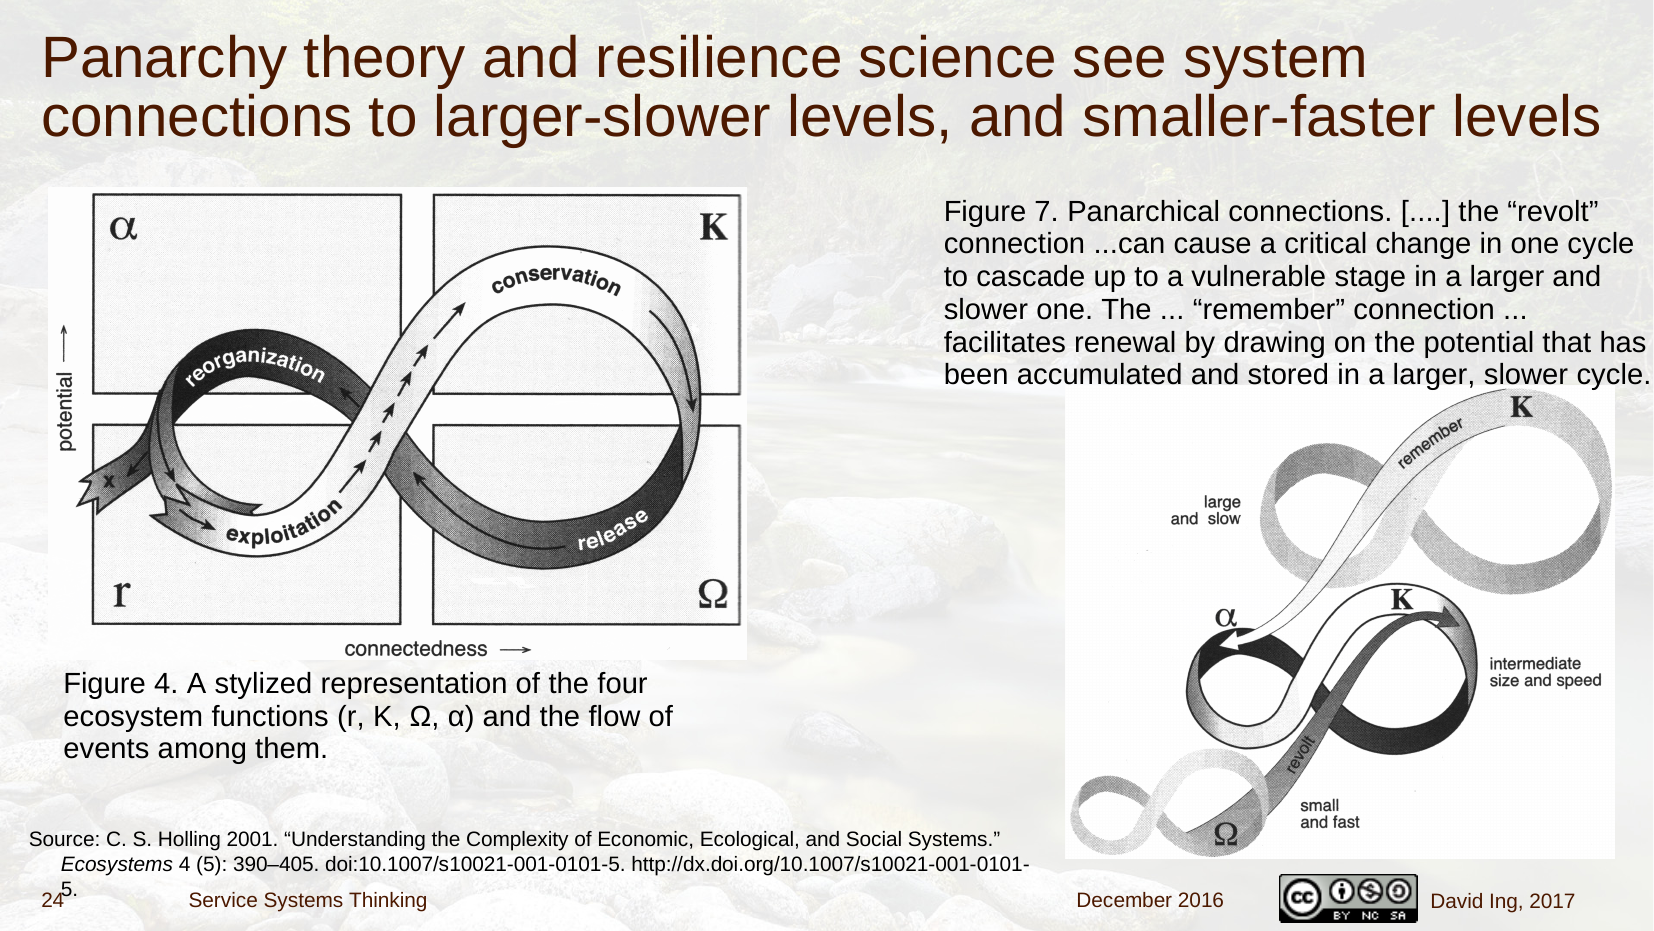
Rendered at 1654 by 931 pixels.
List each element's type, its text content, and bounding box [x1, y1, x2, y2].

text_box Source: C. S. Holling 2001. “Understanding the Complexity of Economic, Ecological, and Social Systems.” Ecosystems 4 (5): 390–405. doi:10.1007/s10021-001-0101-5. http://dx.doi.org/10.1007/s10021-001-0101-5. - [14, 817, 1058, 885]
text_box Figure 4. A stylized representation of the four ecosystem functions (r, K, Ω, α) and the flow of events among them. [48, 659, 750, 773]
text_box Figure 7. Panarchical connections. [....] the “revolt” connection ...can cause a critical change in one cycle to cascade up to a vulnerable stage in a larger and slower one. The ... “remember” connection ... facilitates renewal by drawing on the potential that has been accumulated and stored in a larger, slower cycle. [929, 187, 1654, 432]
picture [0, 0, 1654, 931]
title Panarchy theory and resilience science see system connections to larger-slower levels, and smaller-faster levels [41, 30, 1613, 174]
